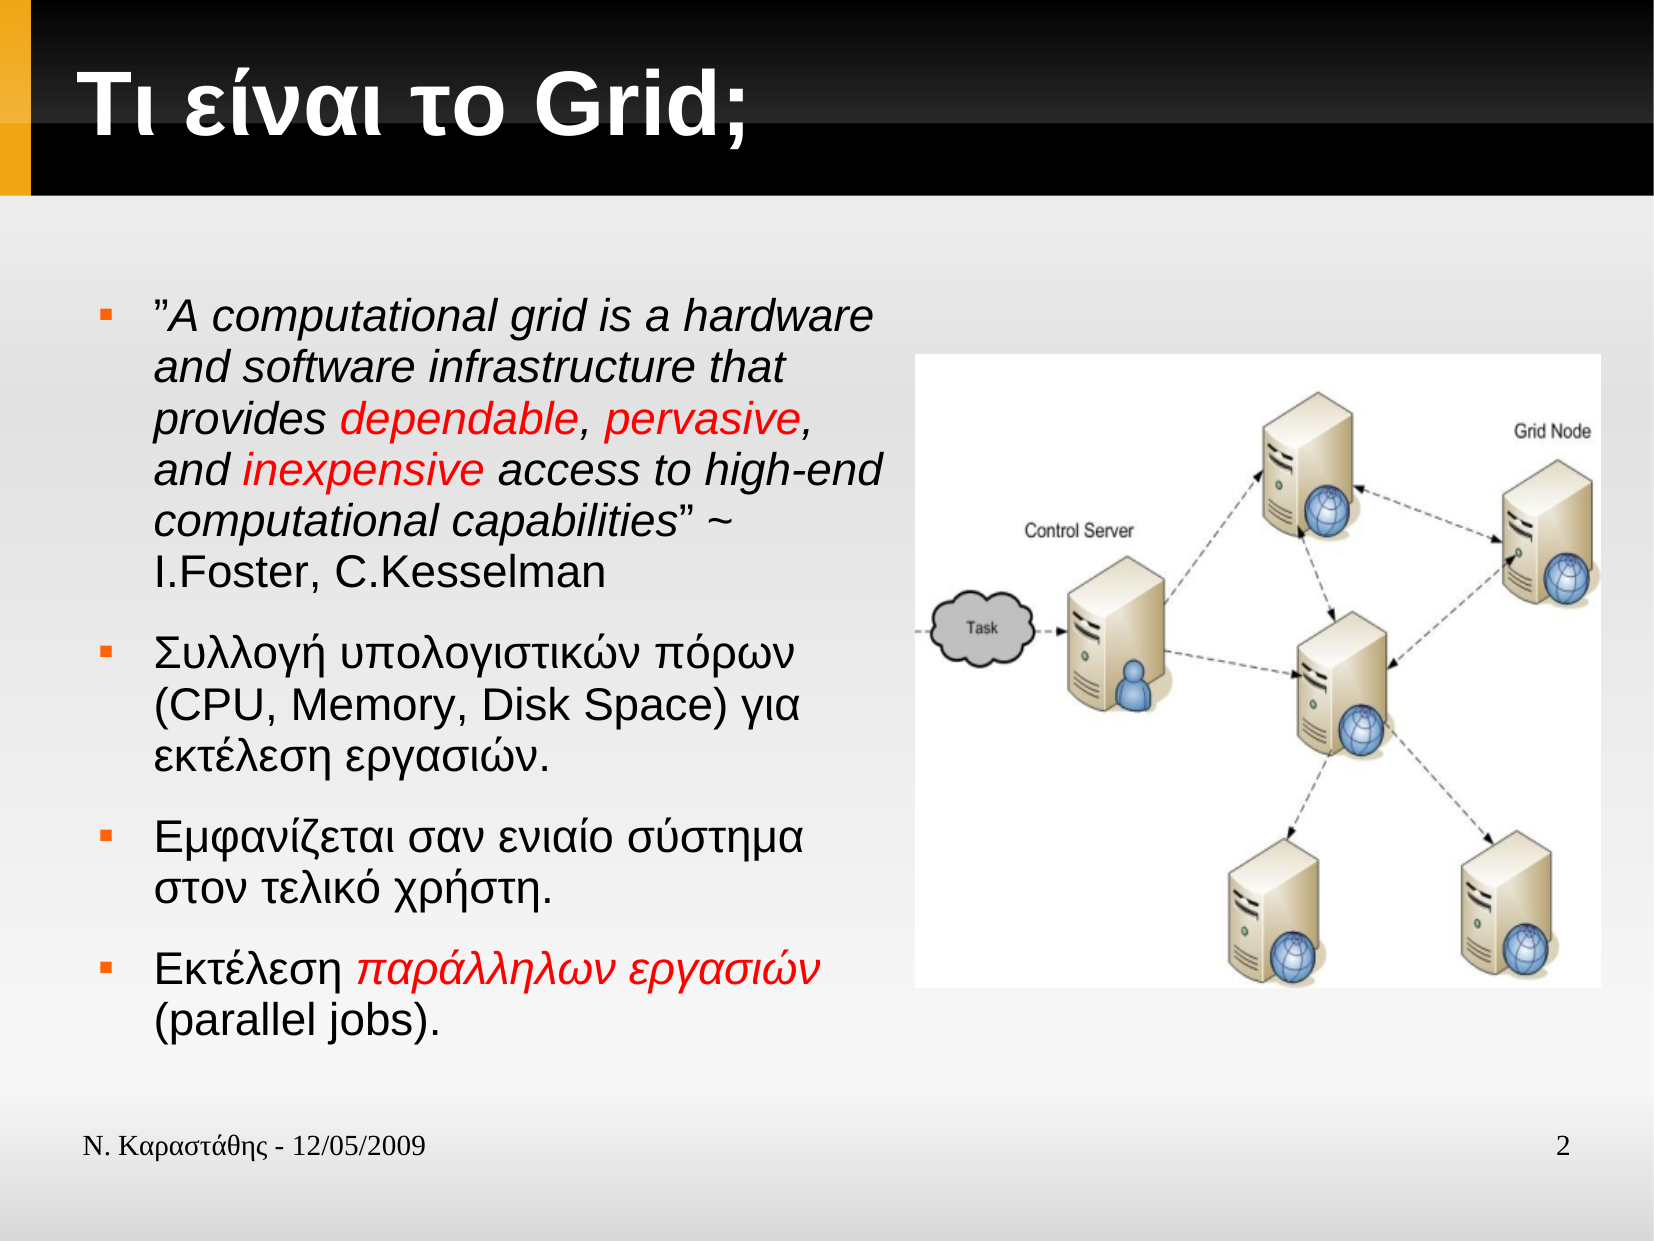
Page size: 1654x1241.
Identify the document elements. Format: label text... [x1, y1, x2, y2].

picture [0, 0, 1654, 1241]
list ”A computational grid is a hardware and software infrastructure that provides dependable, pervasive, and inexpensive access to high-end computational capabilities” ~ I.Foster, C.Kesselman Συλλογή υπολογιστικών πόρων (CPU, Memory, Disk Space) για εκτέλεση εργασιών. Εμφανίζεται σαν ενιαίο σύστημα στον τελικό χρήστη. Εκτέλεση παράλληλων εργασιών (parallel jobs). [82, 290, 886, 1127]
title Τι είναι το Grid; [76, 0, 1565, 208]
